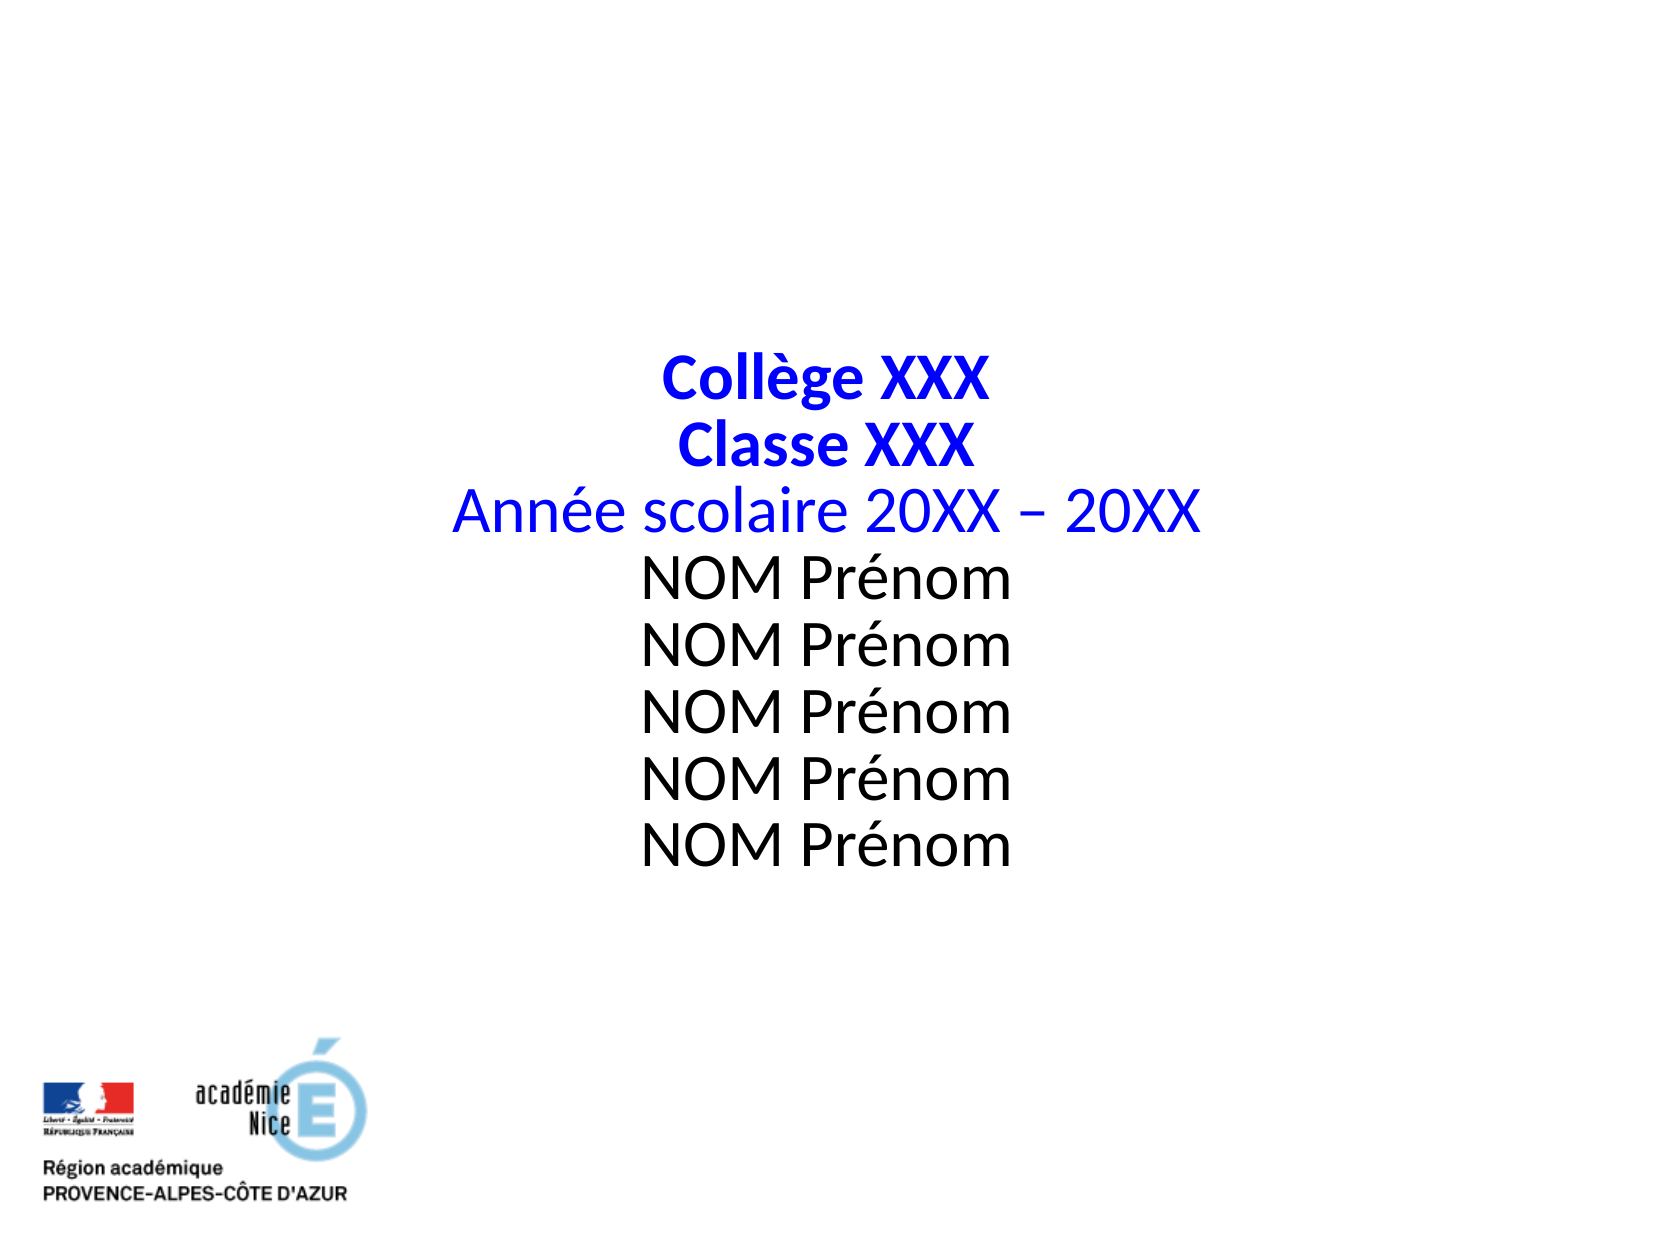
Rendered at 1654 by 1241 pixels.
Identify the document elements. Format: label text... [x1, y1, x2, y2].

subtitle Collège XXX Classe XXX Année scolaire 20XX – 20XX NOM Prénom NOM Prénom NOM Prénom NOM Prénom NOM Prénom [82, 283, 1571, 1017]
picture [23, 1025, 380, 1217]
